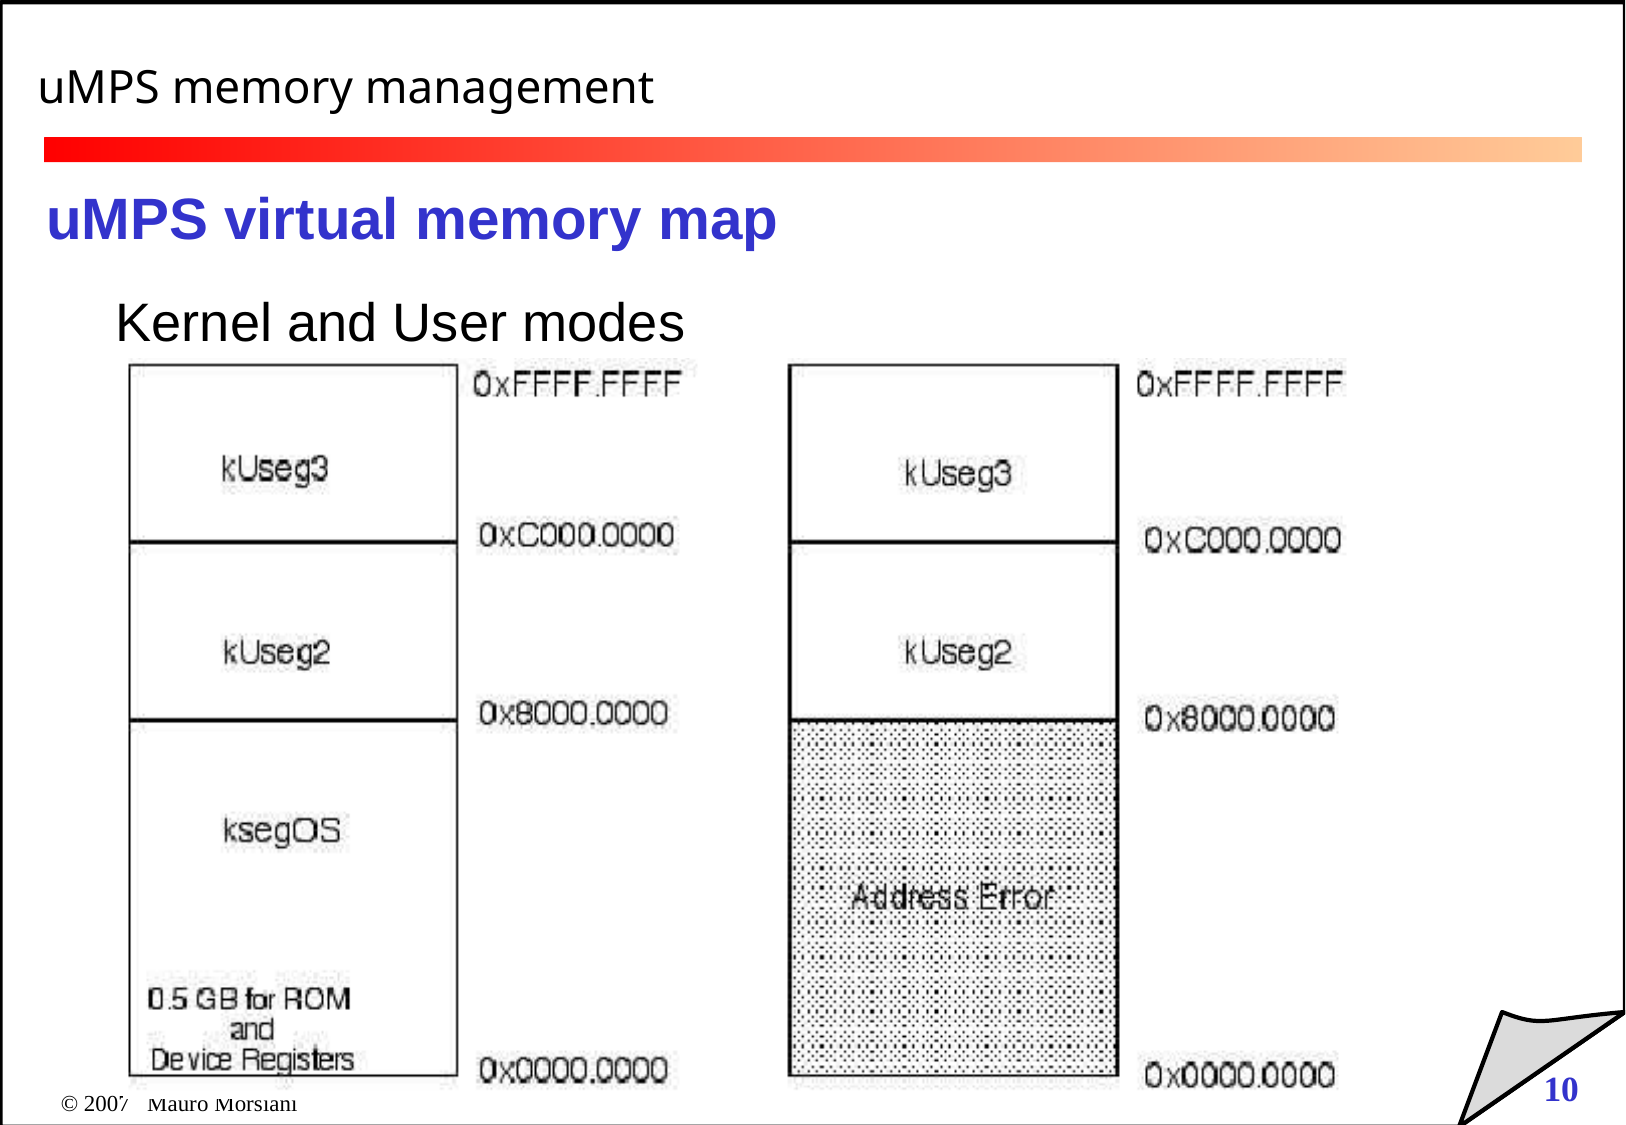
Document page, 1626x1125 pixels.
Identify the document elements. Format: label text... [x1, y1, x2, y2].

list uMPS virtual memory map Kernel and User modes [46, 187, 1549, 713]
title uMPS memory management [37, 44, 1587, 130]
picture [123, 713, 1349, 1099]
